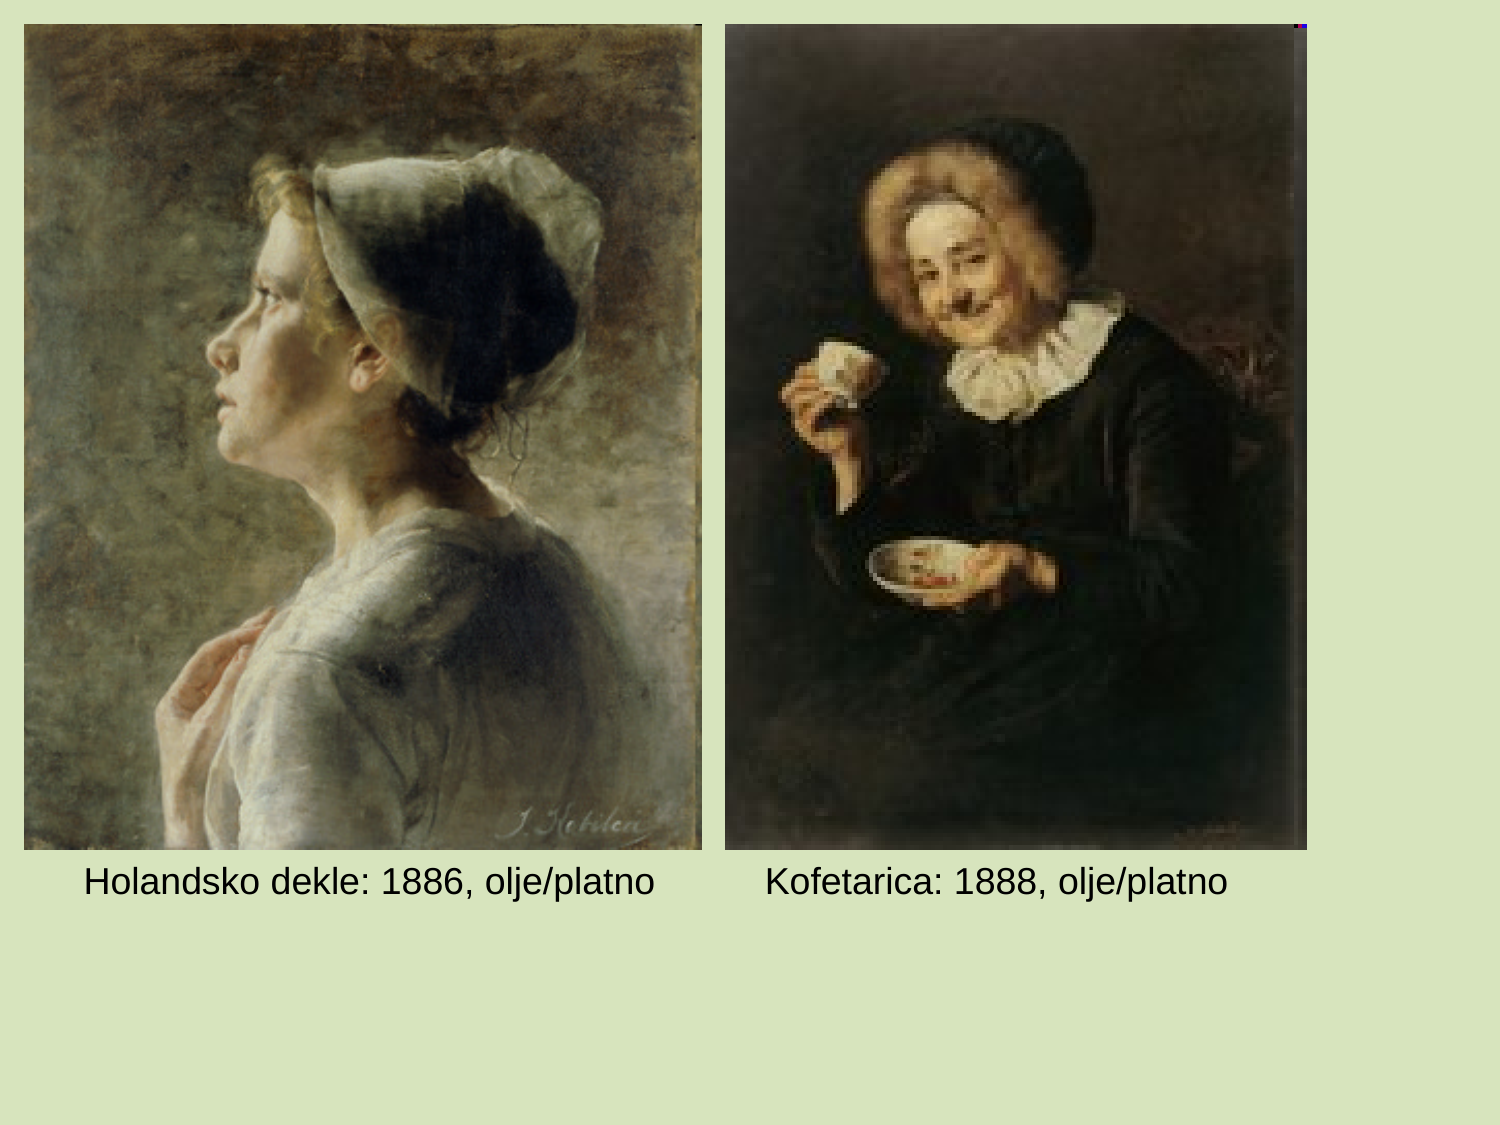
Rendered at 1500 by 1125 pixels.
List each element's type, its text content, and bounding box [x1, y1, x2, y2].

picture [24, 24, 702, 850]
text_box Kofetarica: 1888, olje/platno [749, 849, 1263, 910]
picture [725, 24, 1307, 850]
text_box Holandsko dekle: 1886, olje/platno [37, 849, 688, 910]
